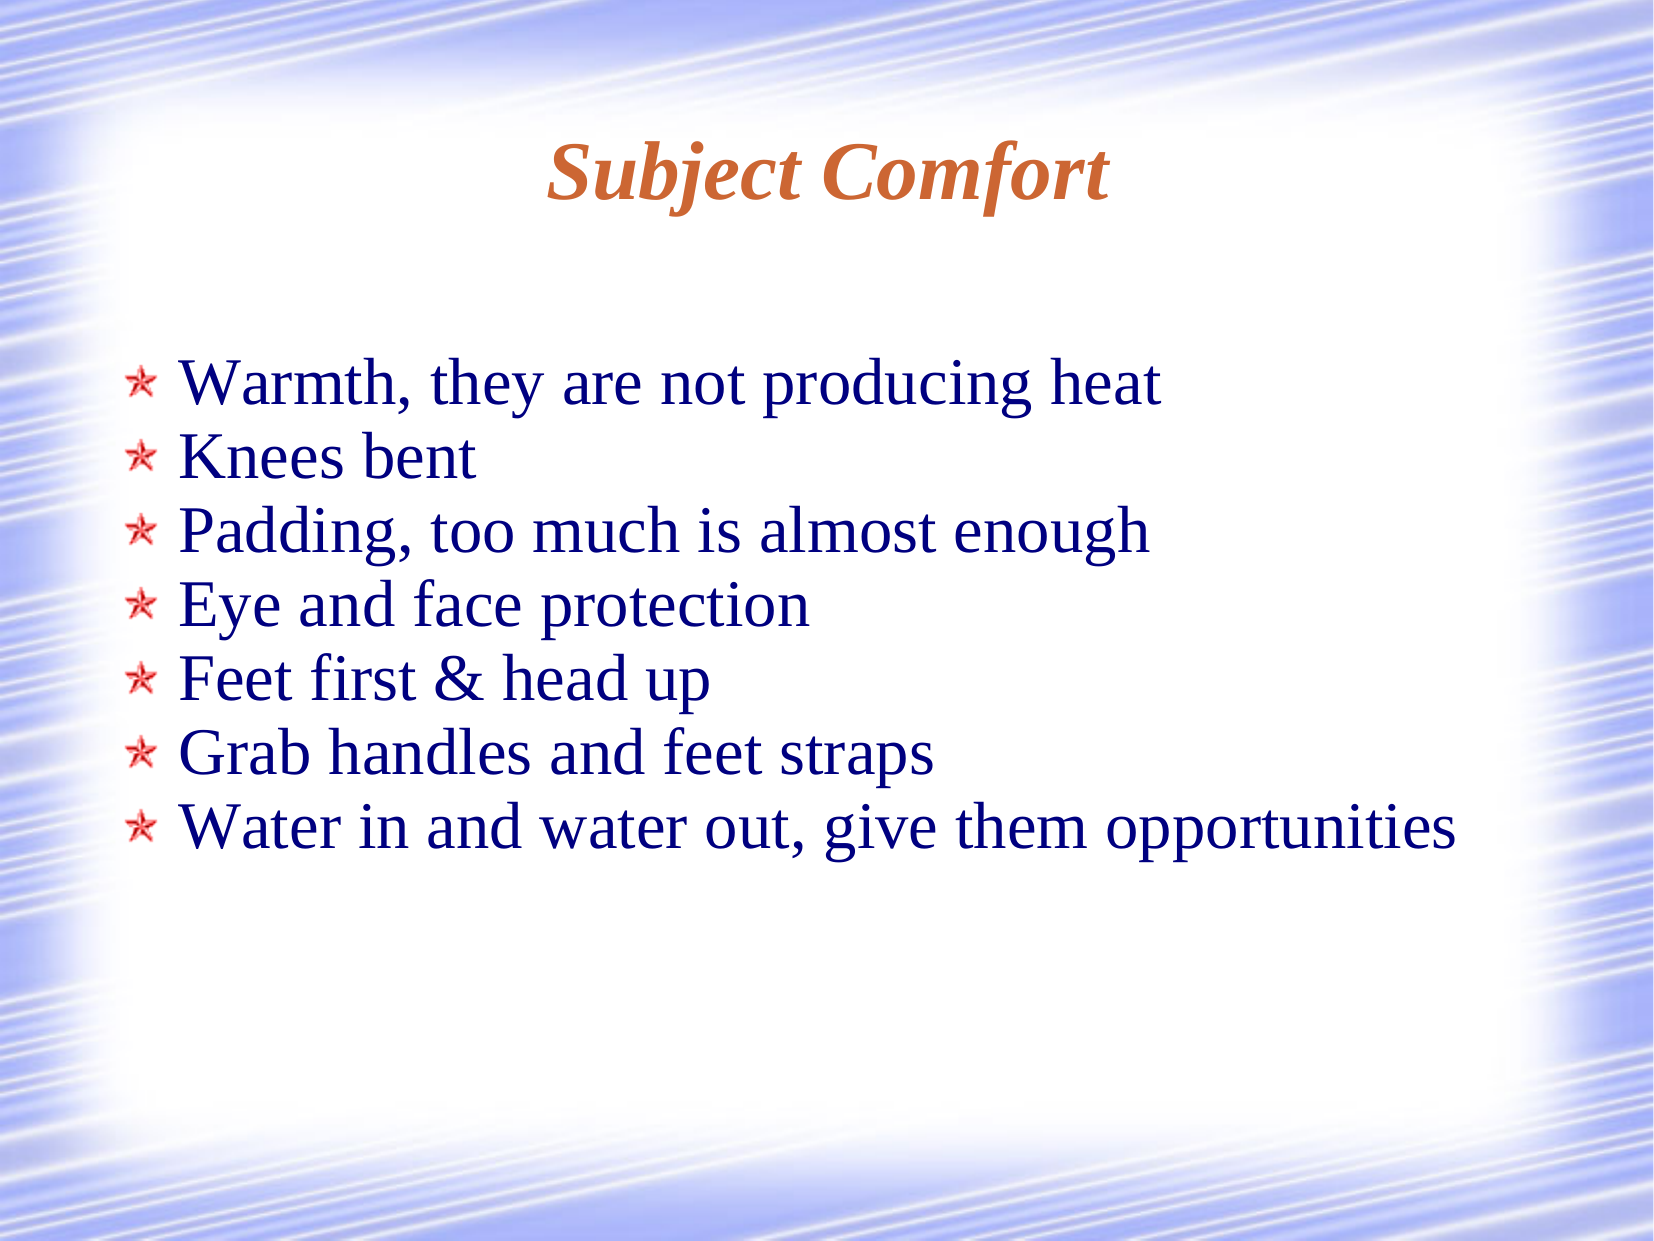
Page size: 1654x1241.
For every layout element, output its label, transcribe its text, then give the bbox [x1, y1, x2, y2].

title Subject Comfort [121, 67, 1534, 275]
picture [0, 0, 1654, 1241]
list Warmth, they are not producing heat Knees bent Padding, too much is almost enough Eye and face protection Feet first & head up Grab handles and feet straps Water in and water out, give them opportunities [121, 344, 1534, 1065]
